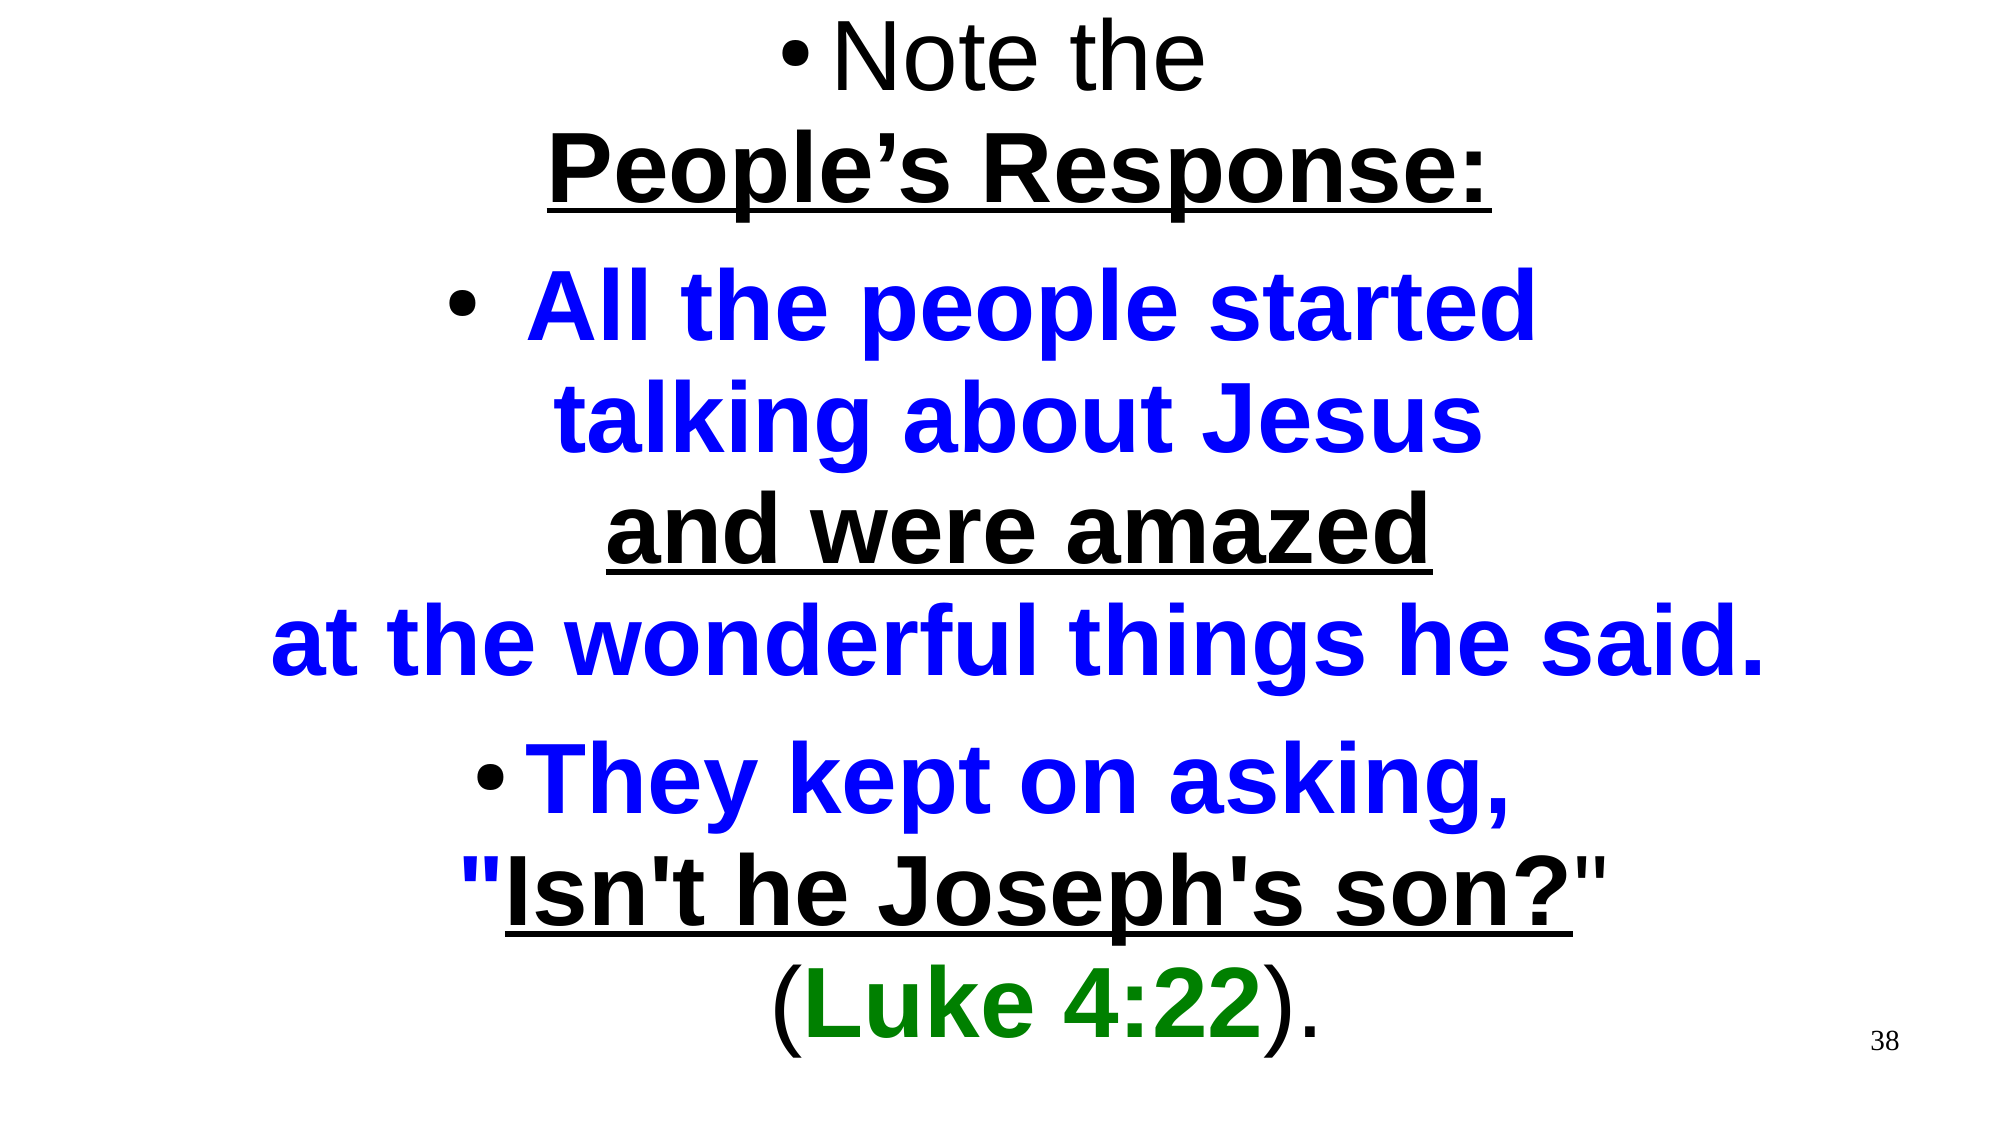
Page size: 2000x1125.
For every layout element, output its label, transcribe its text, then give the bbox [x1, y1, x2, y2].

list Note the People’s Response: All the people started talking about Jesus and were amazed at the wonderful things he said. They kept on asking, "Isn't he Joseph's son?" (Luke 4:22). [0, 0, 1996, 1123]
